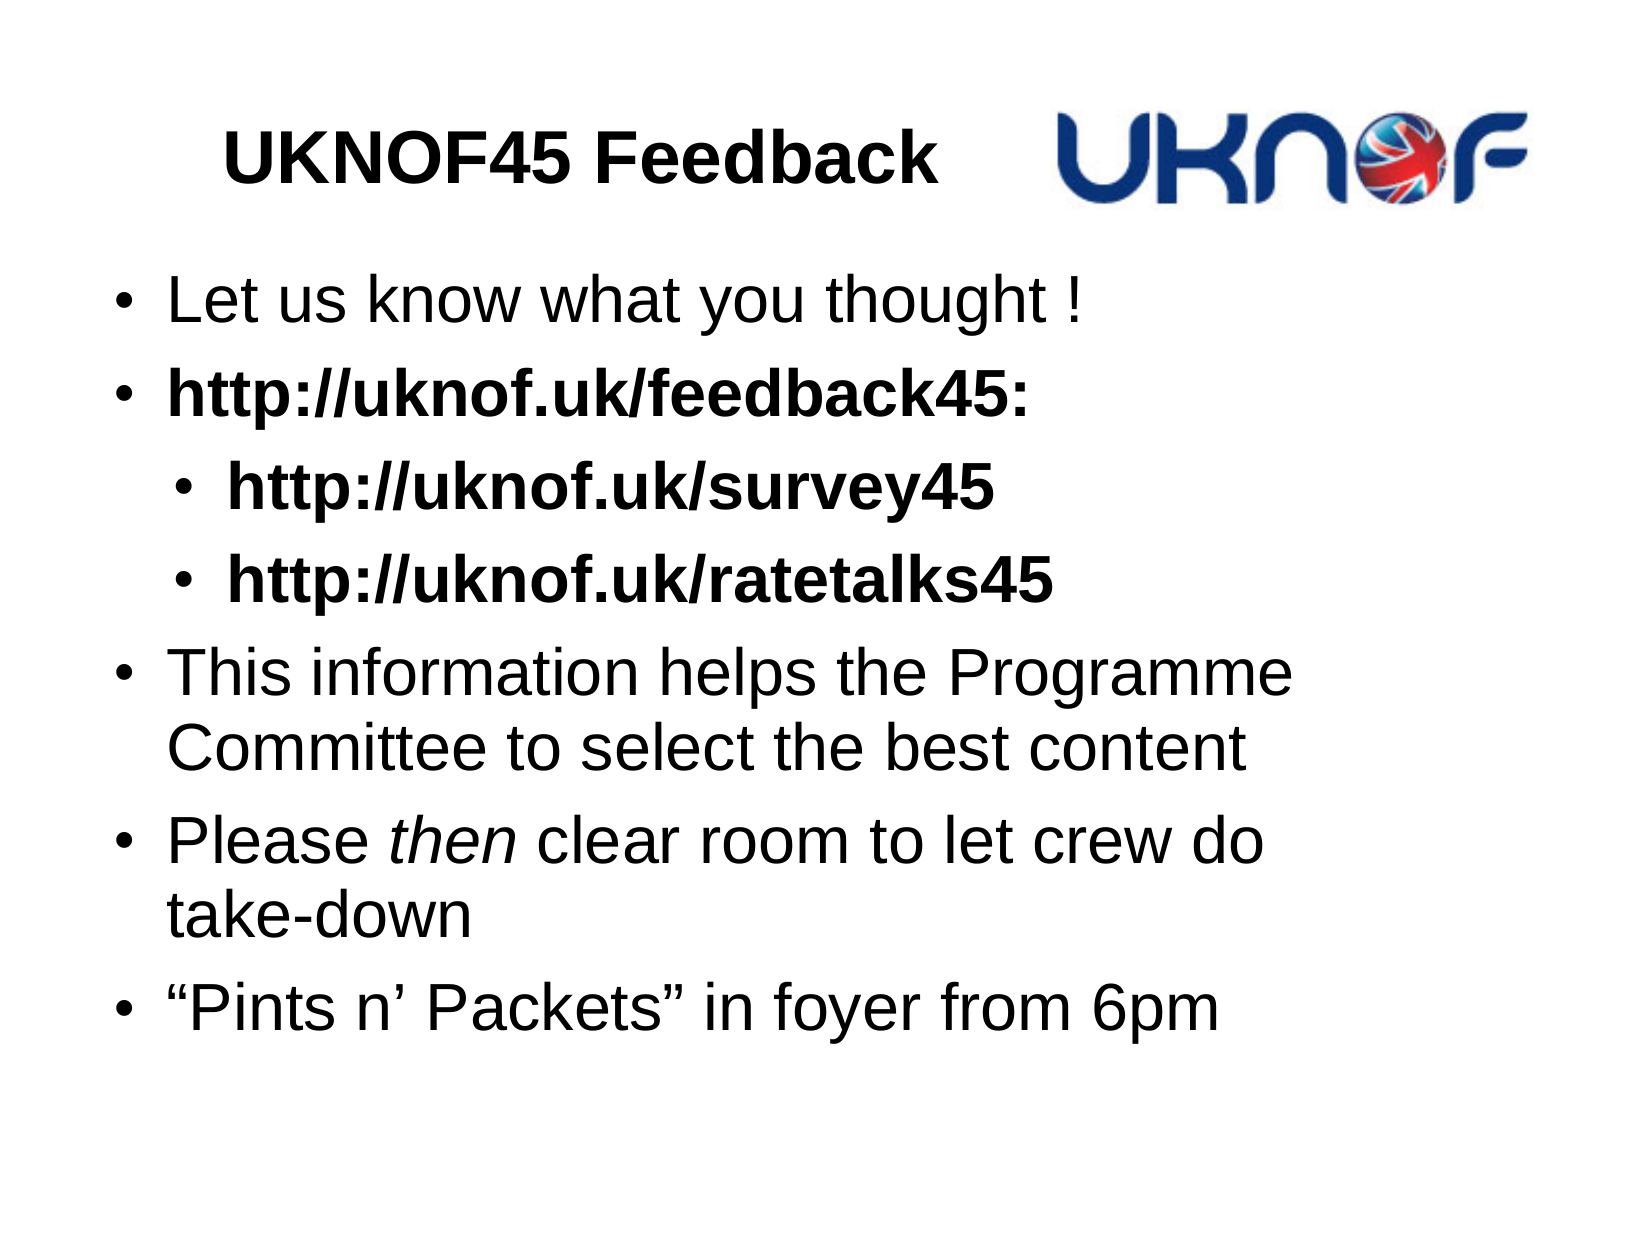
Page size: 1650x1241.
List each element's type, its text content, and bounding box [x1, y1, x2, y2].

picture [1050, 93, 1536, 225]
title UKNOF45 Feedback [123, 37, 1013, 262]
list Let us know what you thought ! http://uknof.uk/feedback45: http://uknof.uk/survey45 http://uknof.uk/ratetalks45 This information helps the Programme Committee to select the best content Please then clear room to let crew do take-down “Pints n’ Packets” in foyer from 6pm [112, 262, 1576, 1182]
